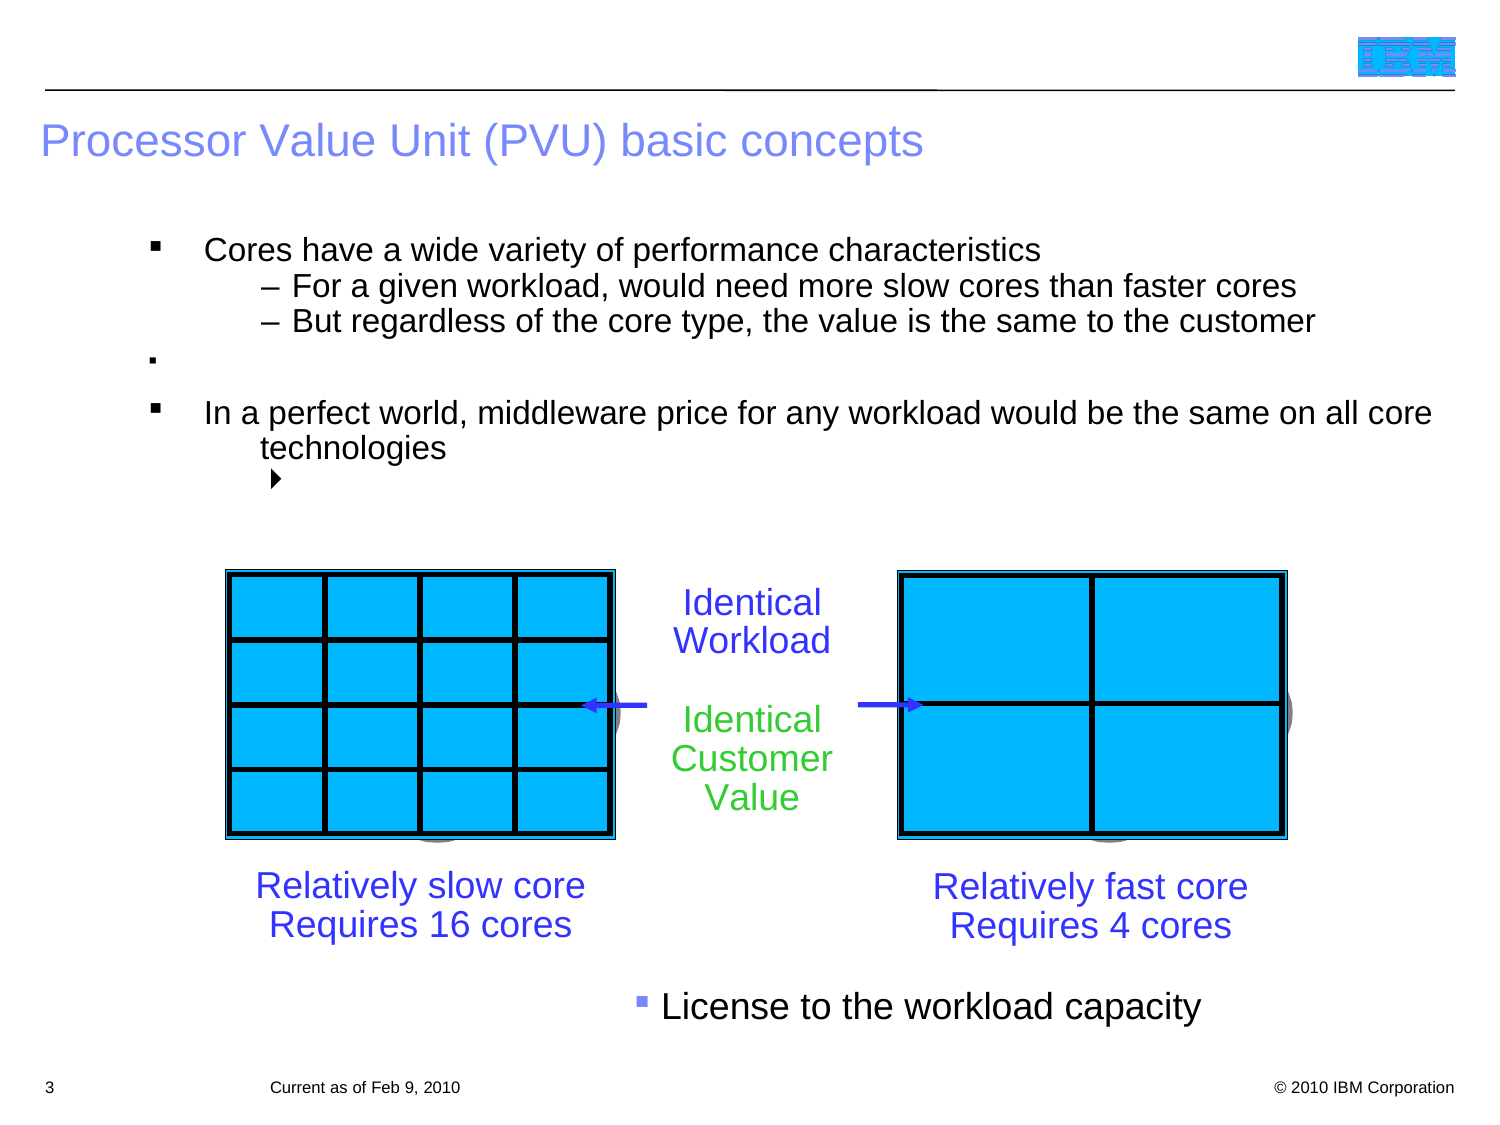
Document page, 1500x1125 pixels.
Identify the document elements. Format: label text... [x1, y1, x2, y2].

text_box Relatively fast core Requires 4 cores [917, 860, 1265, 954]
title Processor Value Unit (PVU) basic concepts [25, 110, 1415, 189]
chart [225, 569, 616, 840]
text_box Relatively slow core Requires 16 cores [240, 859, 602, 953]
text_box License to the workload capacity [318, 978, 1218, 1036]
chart [897, 570, 1288, 840]
list Cores have a wide variety of performance characteristics For a given workload, would need more slow cores than faster cores But regardless of the core type, the value is the same to the customer In a perfect world, middleware price for any workload would be the same on all core technologies [133, 225, 1473, 993]
text_box Identical Workload Identical Customer Value [655, 576, 849, 826]
